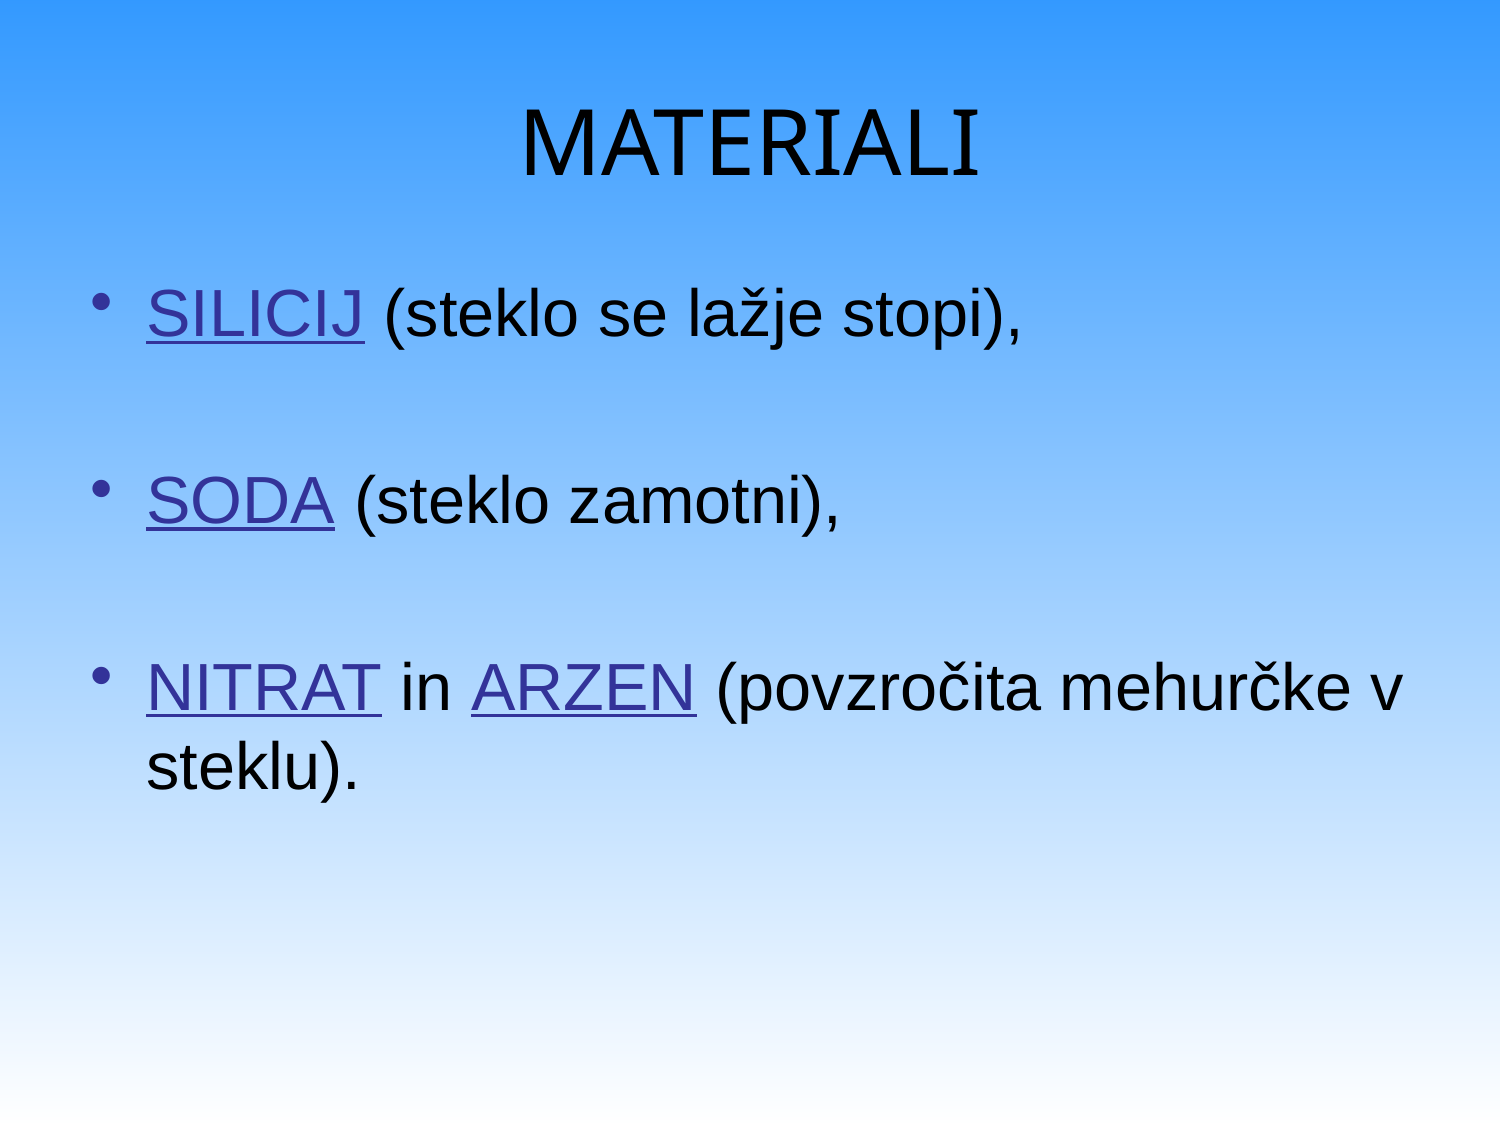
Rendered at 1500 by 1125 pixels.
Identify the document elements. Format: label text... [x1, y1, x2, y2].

list SILICIJ (steklo se lažje stopi), SODA (steklo zamotni), NITRAT in ARZEN (povzročita mehurčke v steklu). [75, 262, 1425, 1005]
title MATERIALI [75, 45, 1425, 233]
